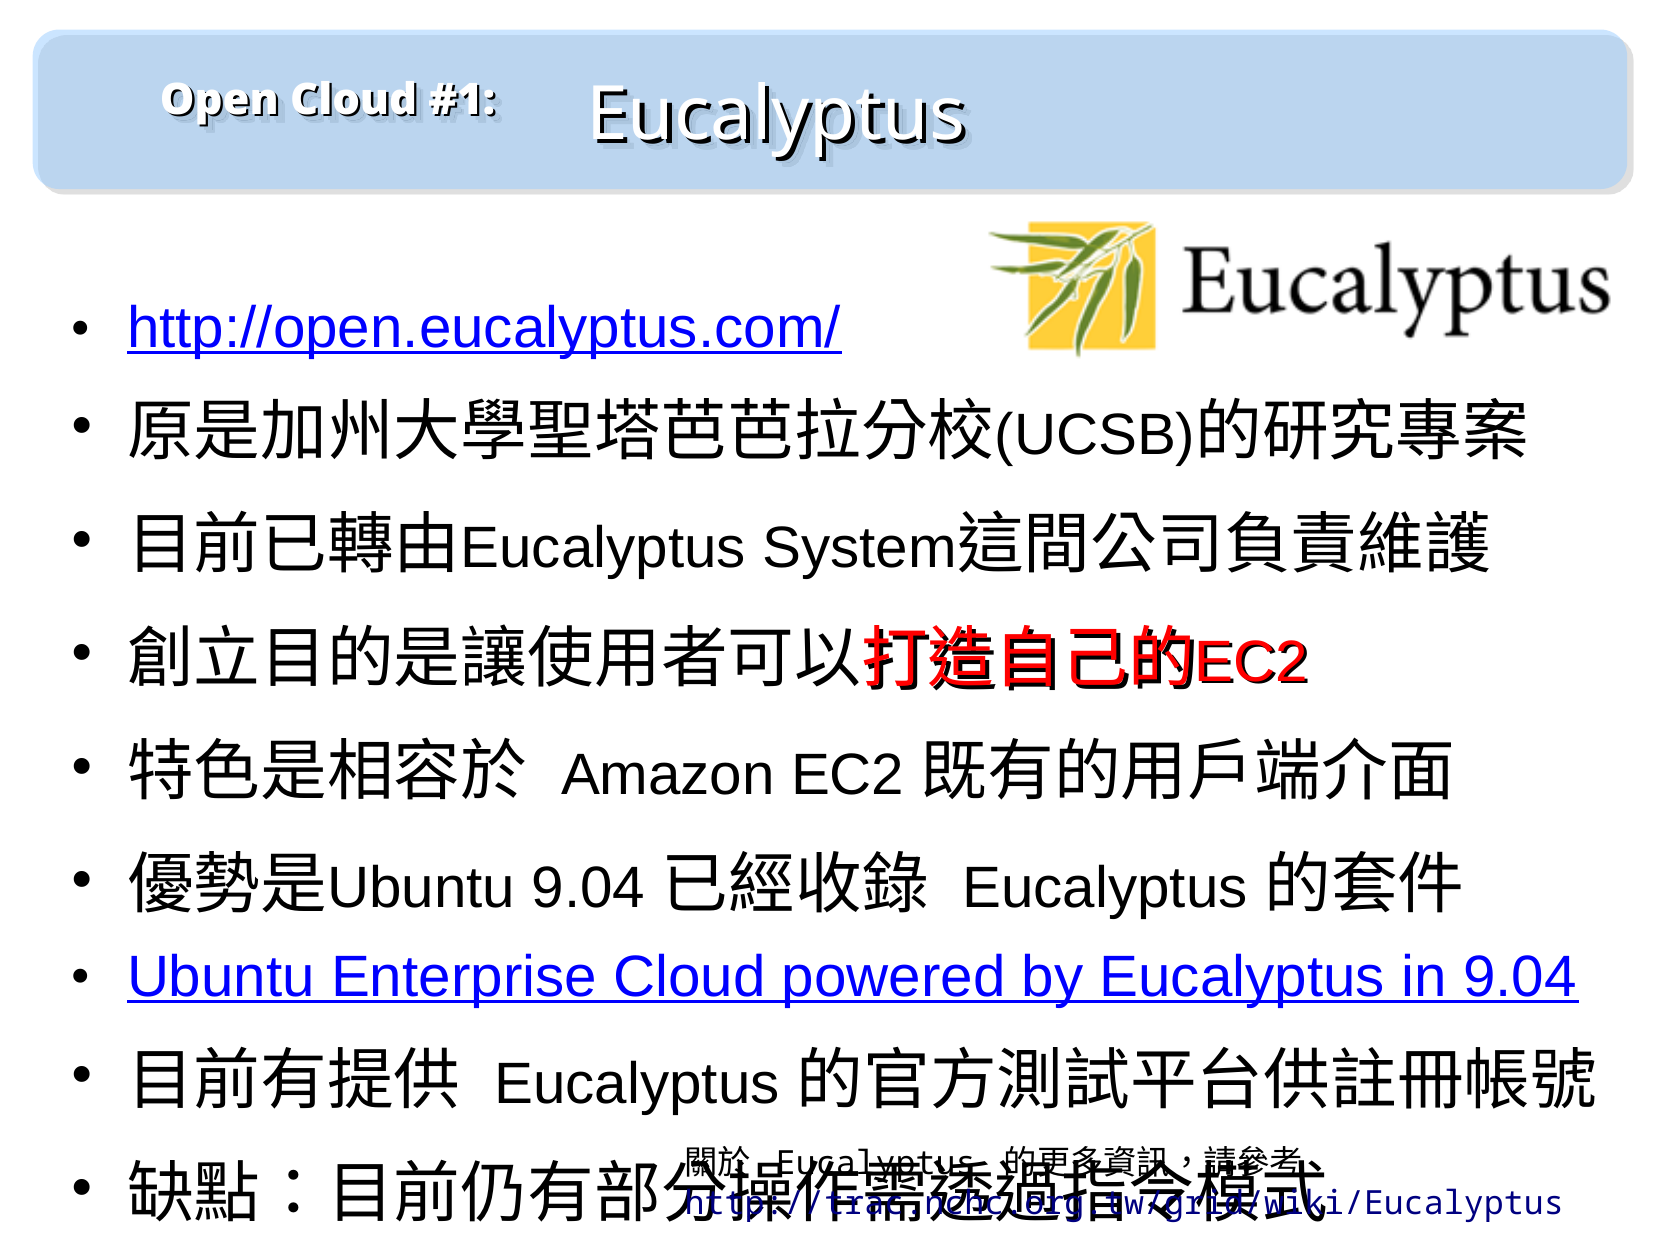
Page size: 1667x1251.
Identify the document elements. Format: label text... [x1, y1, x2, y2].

text_box Open Cloud #1: Eucalyptus [32, 29, 1628, 190]
picture [987, 220, 1613, 295]
list http://open.eucalyptus.com/ 原是加州大學聖塔芭芭拉分校(UCSB)的研究專案 目前已轉由Eucalyptus System這間公司負責維護 創立目的是讓使用者可以打造自己的EC2 特色是相容於 Amazon EC2 既有的用戶端介面 優勢是Ubuntu 9.04 已經收錄 Eucalyptus 的套件 Ubuntu Enterprise Cloud powered by Eucalyptus in 9.04 目前有提供 Eucalyptus 的官方測試平台供註冊帳號 缺點：目前仍有部分操作需透過指令模式 [70, 295, 1636, 1119]
text_box 關於 Eucalyptus 的更多資訊，請參考 http://trac.nchc.org.tw/grid/wiki/Eucalyptus [664, 1127, 1642, 1235]
